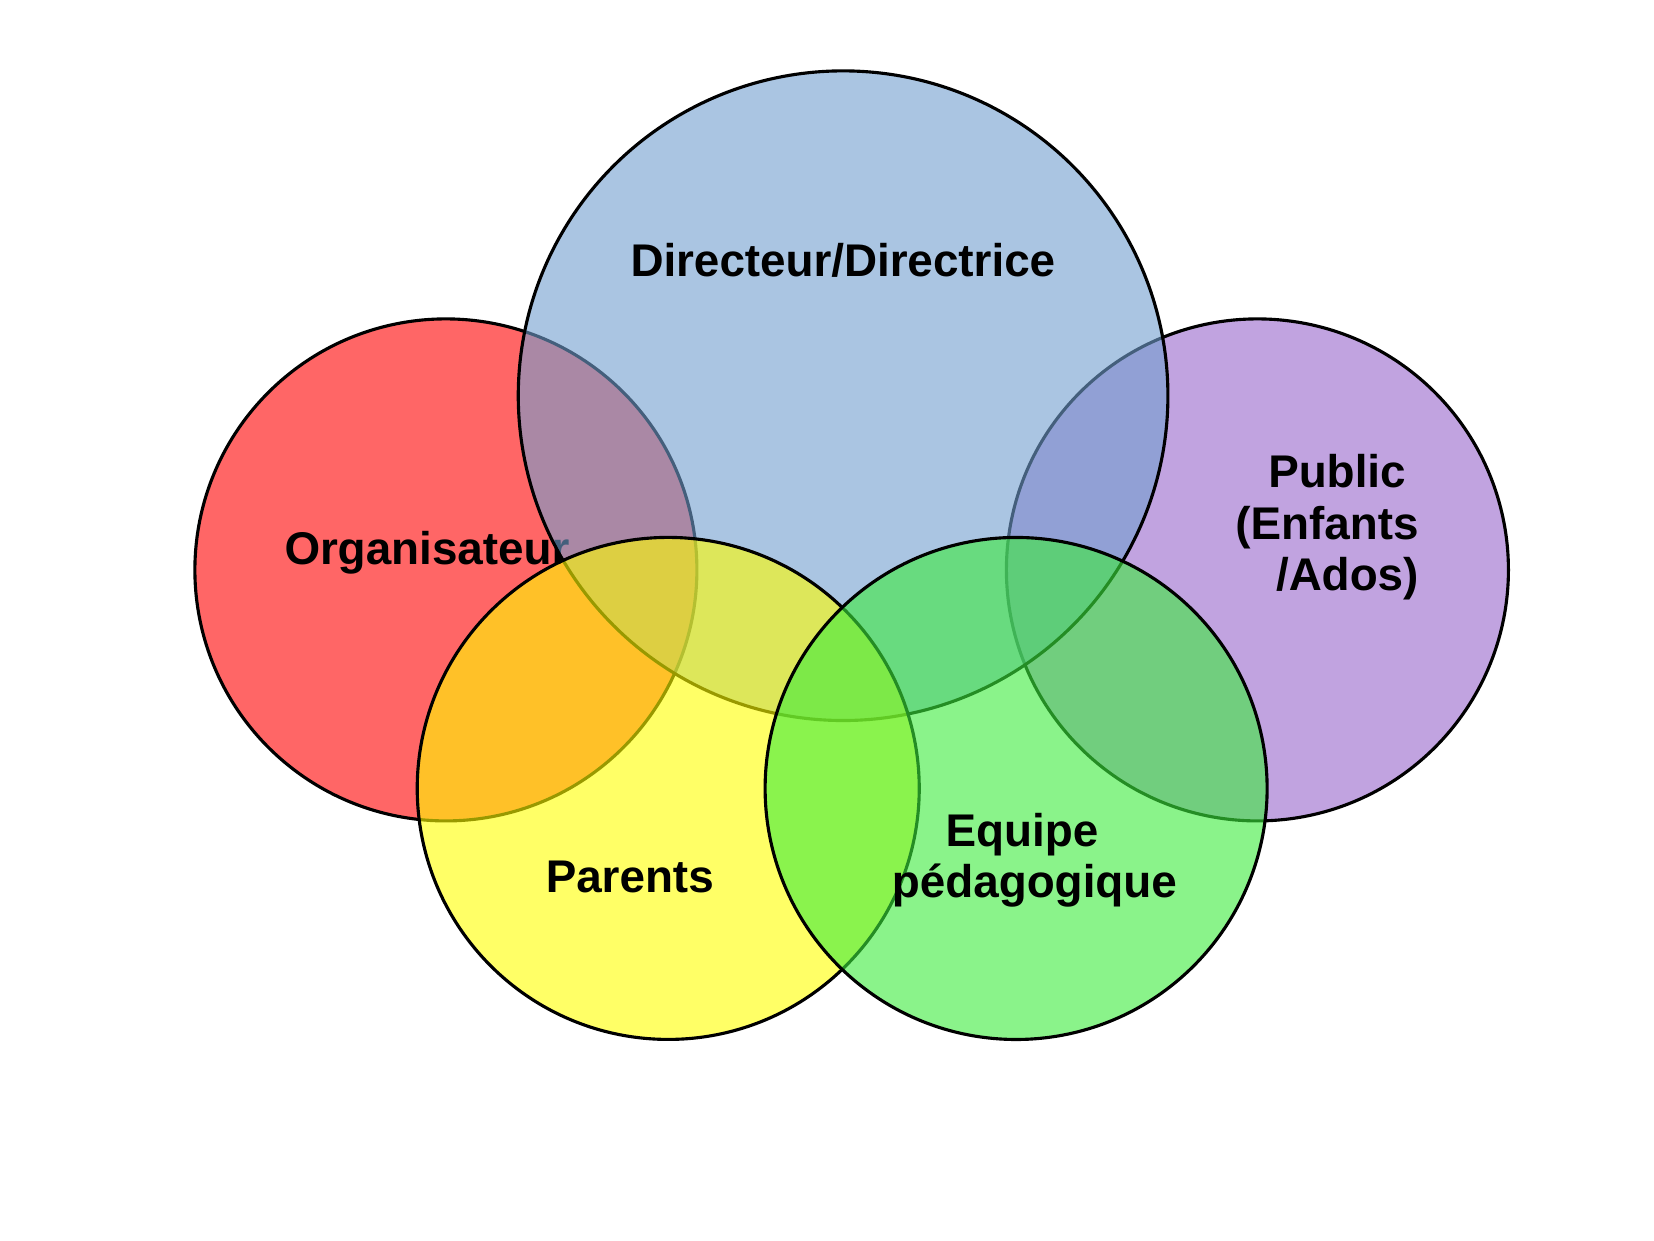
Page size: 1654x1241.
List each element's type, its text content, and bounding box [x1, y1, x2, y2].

text_box Equipe pédagogique [765, 537, 1268, 1040]
text_box Parents [417, 537, 842, 1040]
text_box Directeur/Directrice [518, 70, 1168, 606]
text_box Public (Enfants /Ados) [1124, 318, 1509, 821]
text_box Organisateur [194, 318, 554, 820]
